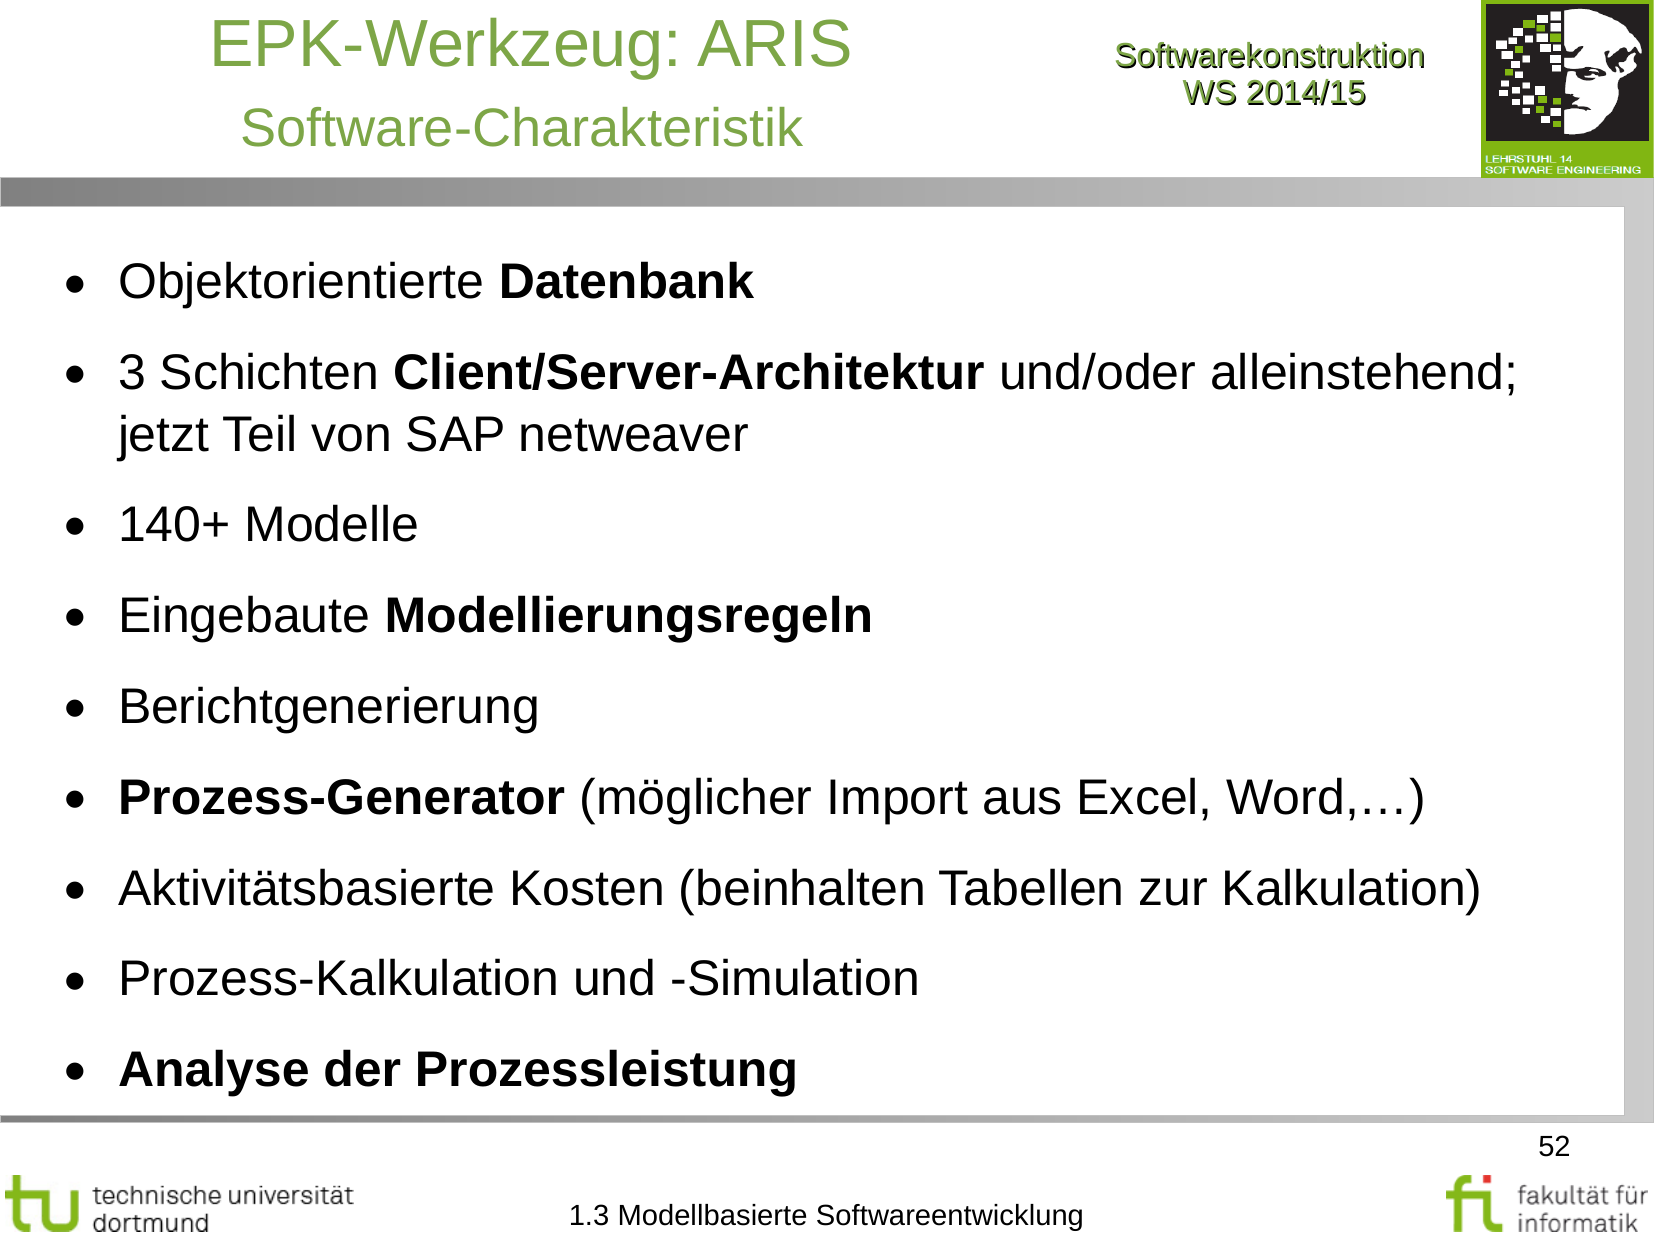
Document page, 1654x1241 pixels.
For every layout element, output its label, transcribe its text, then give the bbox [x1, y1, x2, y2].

list Objektorientierte Datenbank 3 Schichten Client/Server-Architektur und/oder alleinstehend; jetzt Teil von SAP netweaver 140+ Modelle Eingebaute Modellierungsregeln Berichtgenerierung Prozess-Generator (möglicher Import aus Excel, Word,…) Aktivitätsbasierte Kosten (beinhalten Tabellen zur Kalkulation) Prozess-Kalkulation und -Simulation Analyse der Prozessleistung [47, 248, 1642, 1134]
title EPK-Werkzeug: ARIS Software-Charakteristik [0, 0, 1063, 178]
picture [1481, 0, 1654, 178]
picture [1446, 1175, 1648, 1232]
picture [5, 1175, 354, 1232]
